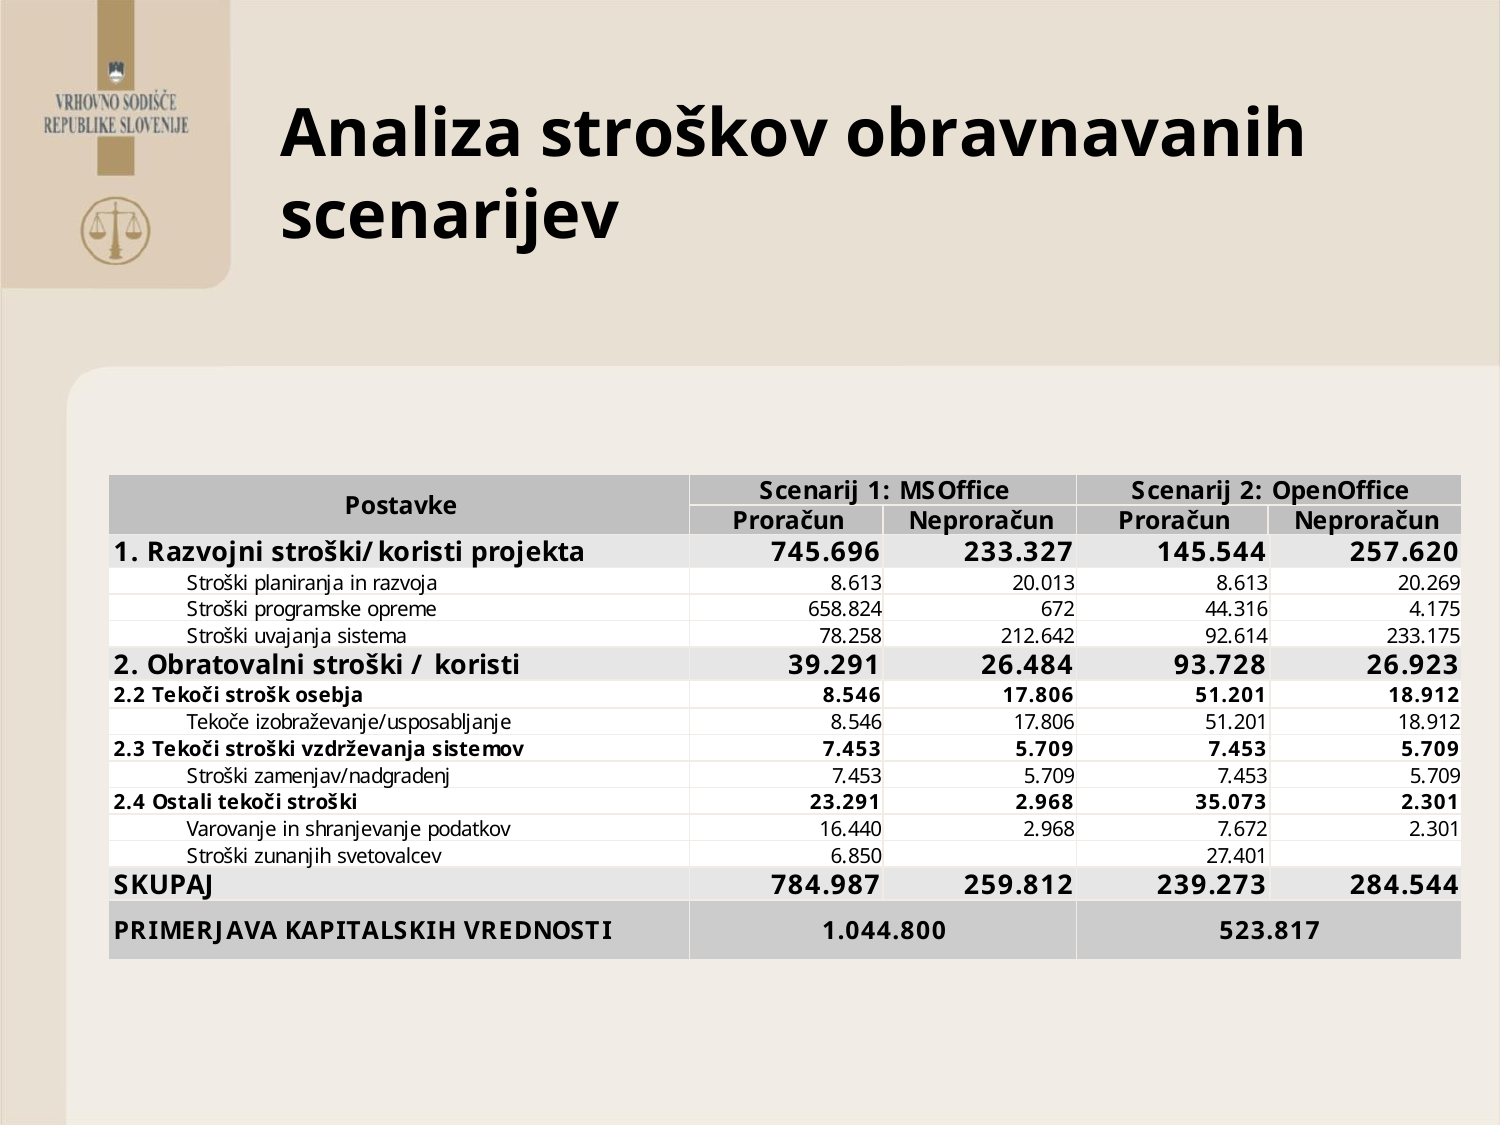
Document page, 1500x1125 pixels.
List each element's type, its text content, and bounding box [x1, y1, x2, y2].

chart [108, 474, 1467, 1084]
title Analiza stroškov obravnavanih scenarijev [265, 94, 1477, 263]
picture [0, 0, 1500, 1125]
